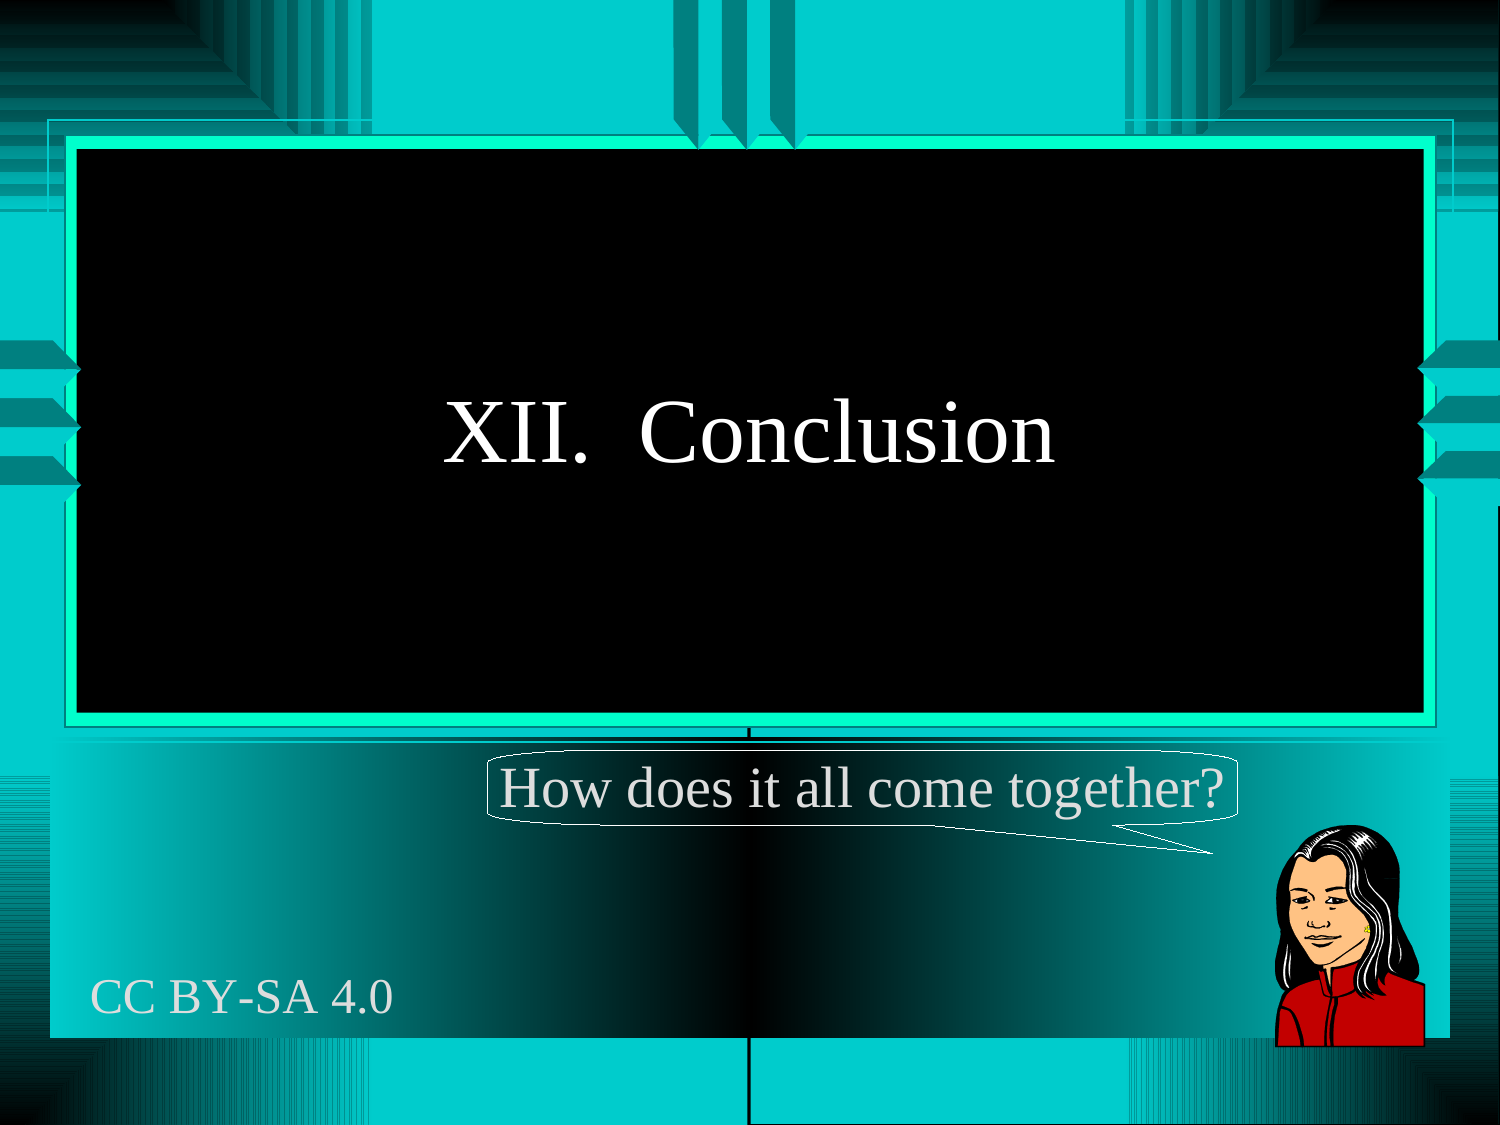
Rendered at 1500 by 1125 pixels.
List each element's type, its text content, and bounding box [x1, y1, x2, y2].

text_box CC BY-SA 4.0 [75, 961, 488, 1032]
text_box How does it all come together? [487, 750, 1238, 854]
picture [1275, 825, 1426, 1048]
title XII. Conclusion [112, 337, 1388, 526]
